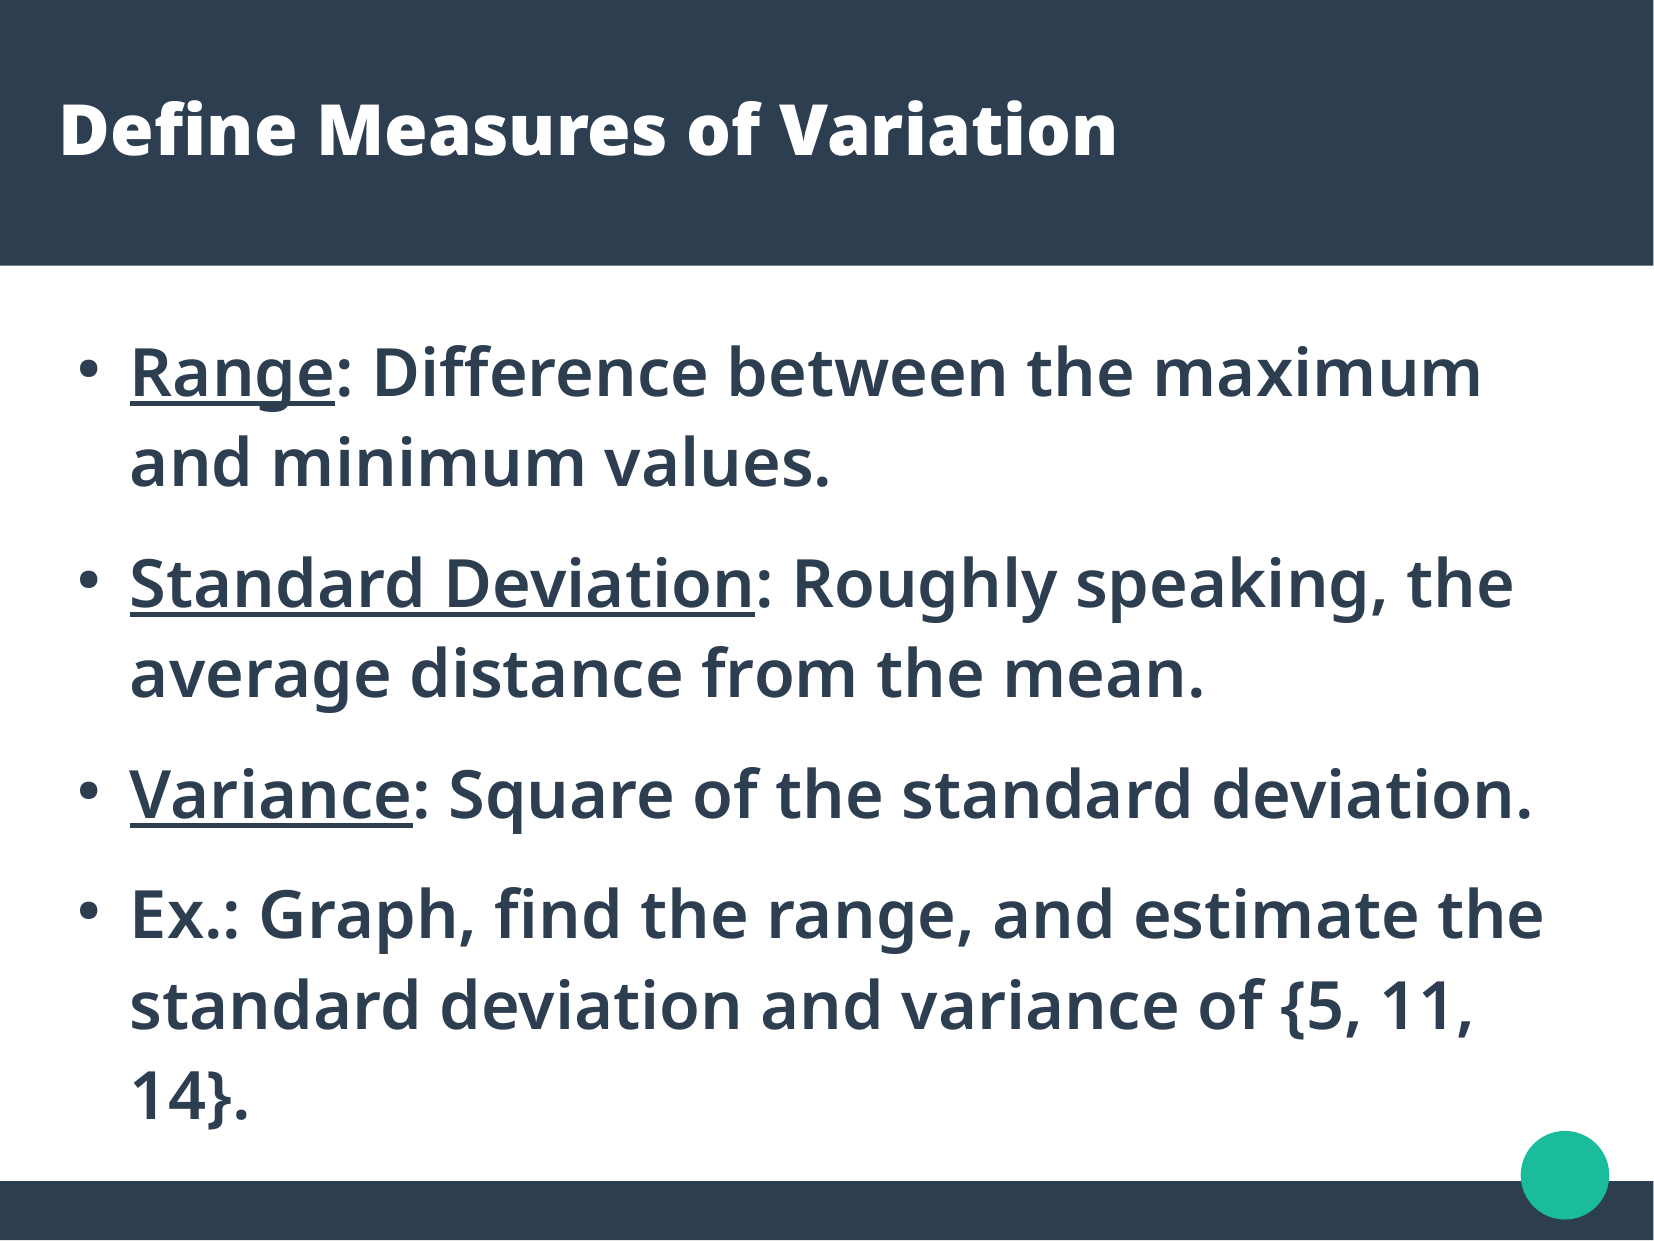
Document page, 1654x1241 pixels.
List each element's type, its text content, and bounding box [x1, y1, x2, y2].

list Range: Difference between the maximum and minimum values. Standard Deviation: Roughly speaking, the average distance from the mean. Variance: Square of the standard deviation. Ex.: Graph, find the range, and estimate the standard deviation and variance of {5, 11, 14}. [59, 324, 1595, 1152]
title Define Measures of Variation [59, 49, 1595, 207]
